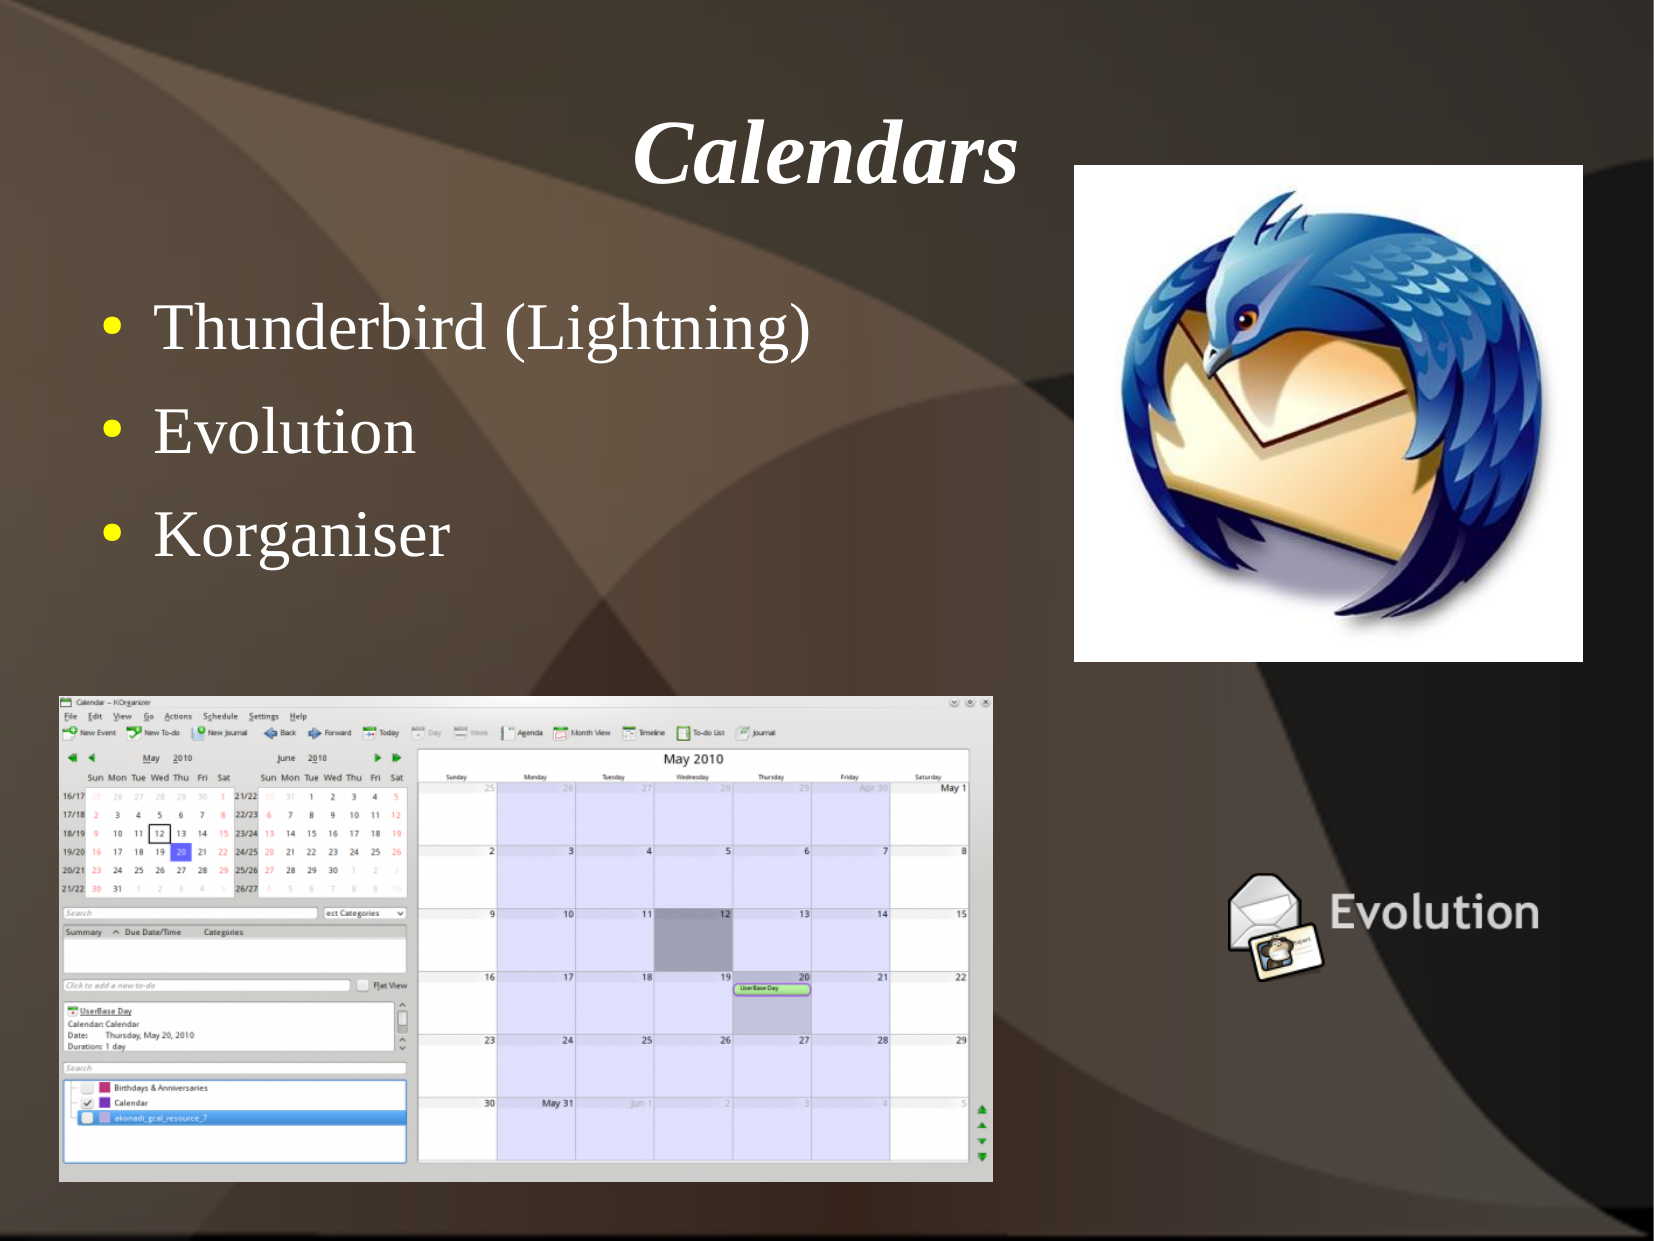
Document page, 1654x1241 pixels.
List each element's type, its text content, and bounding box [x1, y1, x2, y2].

picture [0, 0, 1654, 1241]
list Thunderbird (Lightning) Evolution Korganiser [82, 290, 1571, 1109]
title Calendars [82, 49, 1571, 257]
